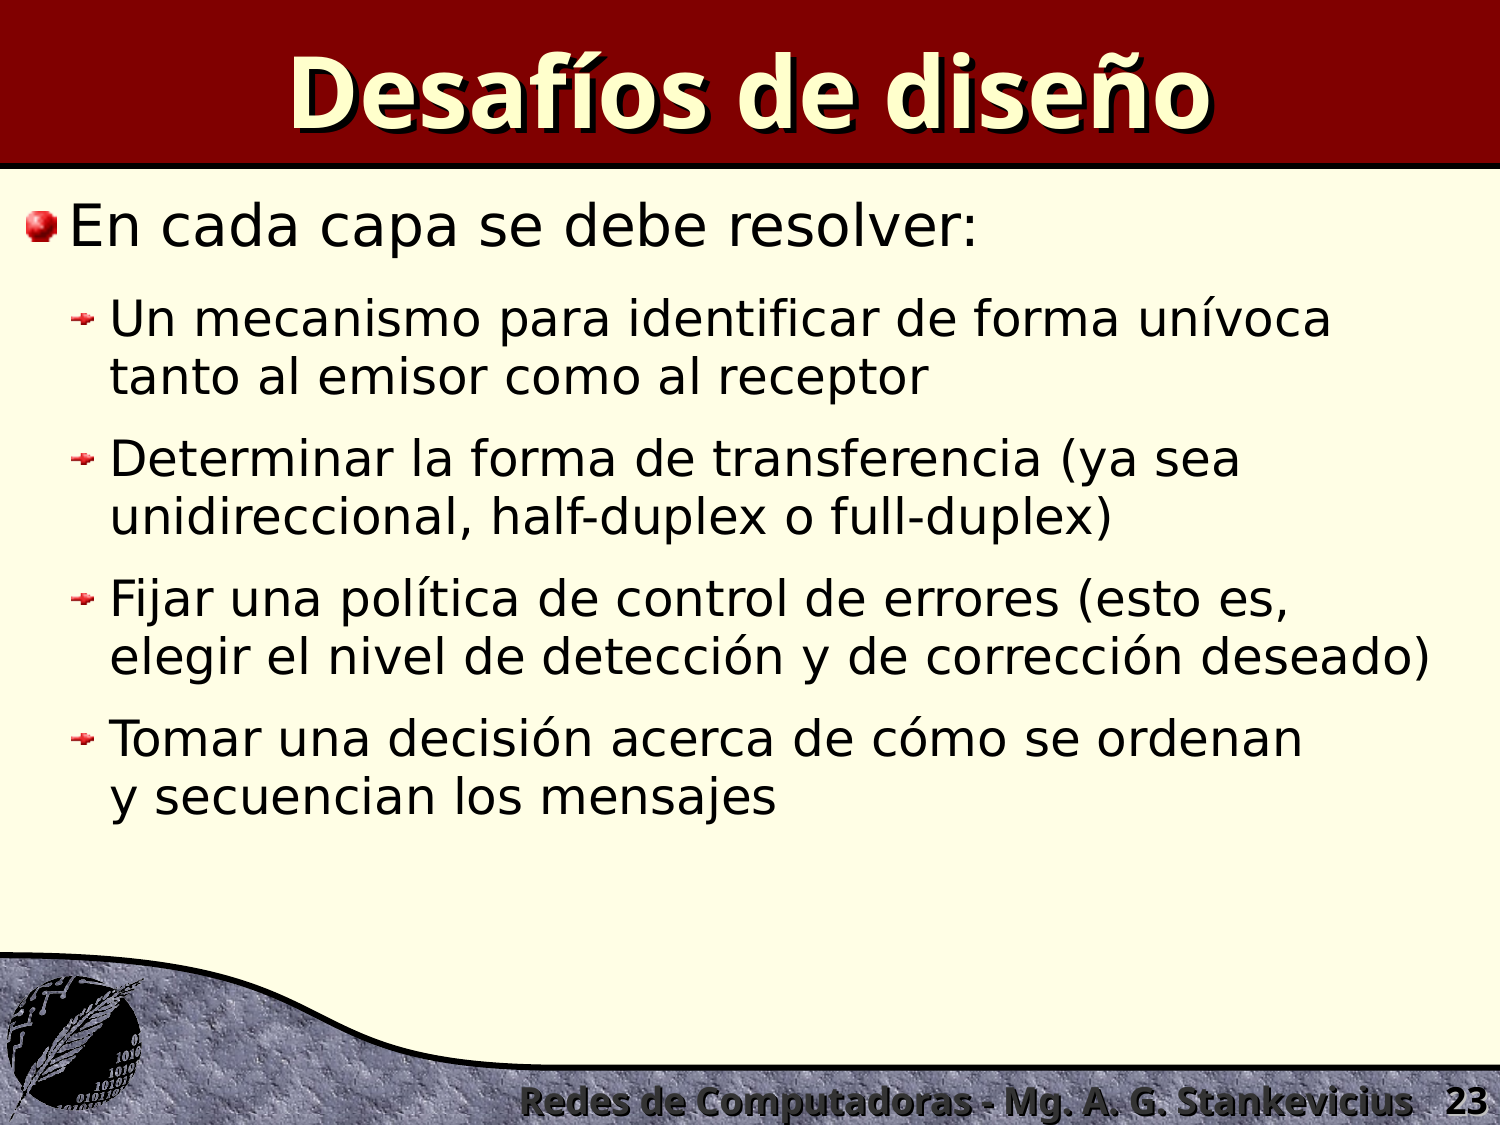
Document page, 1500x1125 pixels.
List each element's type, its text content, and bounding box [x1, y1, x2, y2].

title Desafíos de diseño [15, 5, 1485, 160]
list En cada capa se debe resolver: Un mecanismo para identificar de forma unívoca tanto al emisor como al receptor Determinar la forma de transferencia (ya sea unidireccional, half-duplex o full-duplex) Fijar una política de control de errores (esto es, elegir el nivel de detección y de corrección deseado) Tomar una decisión acerca de cómo se ordenan y secuencian los mensajes [11, 192, 1486, 921]
picture [790, 1100, 795, 1110]
picture [0, 959, 1500, 1125]
picture [1047, 1100, 1054, 1110]
